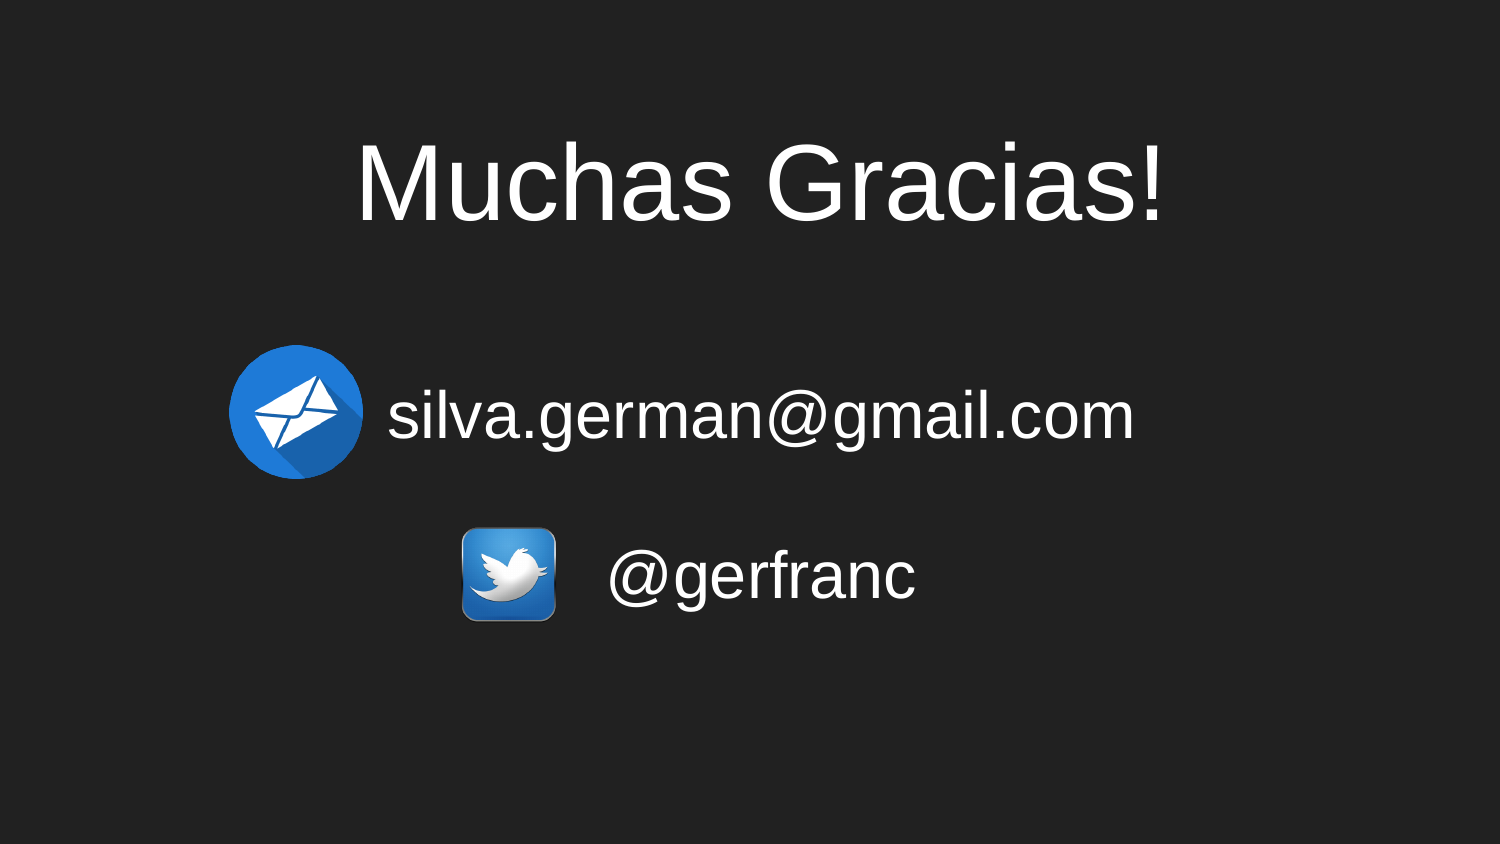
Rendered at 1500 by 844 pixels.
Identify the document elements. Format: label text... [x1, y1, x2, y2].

picture [229, 345, 363, 479]
title Muchas Gracias! silva.german@gmail.com @gerfranc [62, 460, 1461, 627]
picture [456, 522, 561, 627]
